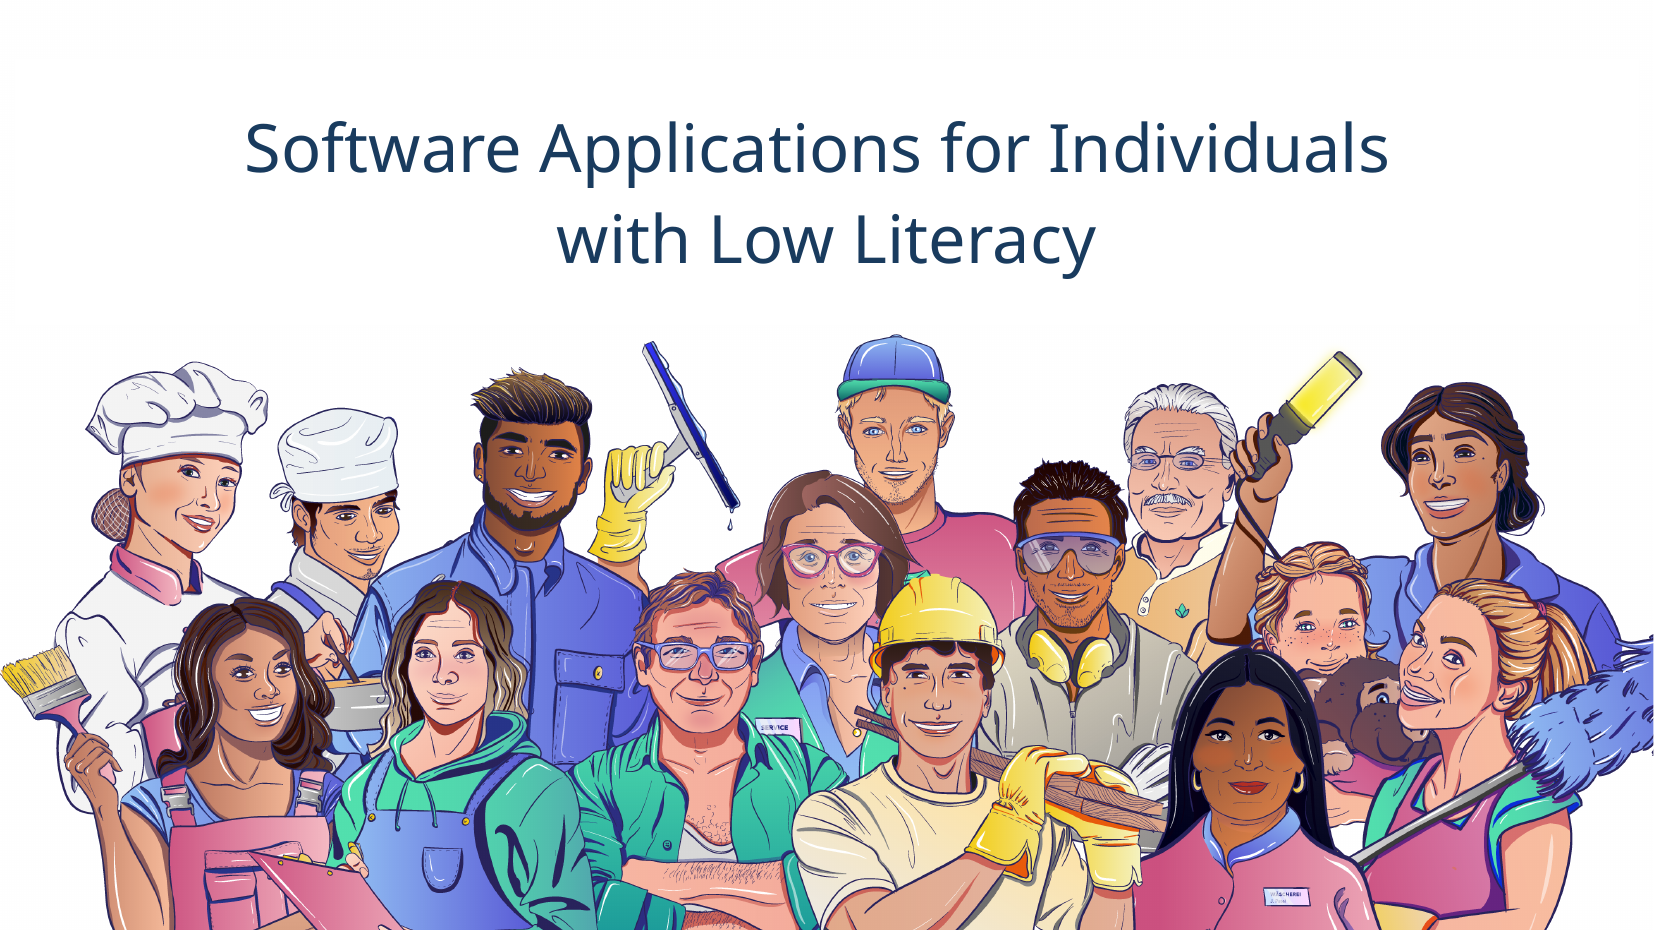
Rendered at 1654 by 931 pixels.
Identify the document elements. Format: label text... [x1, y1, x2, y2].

picture [0, 0, 1654, 931]
text_box Software Applications for Individuals with Low Literacy [14, 59, 1639, 325]
